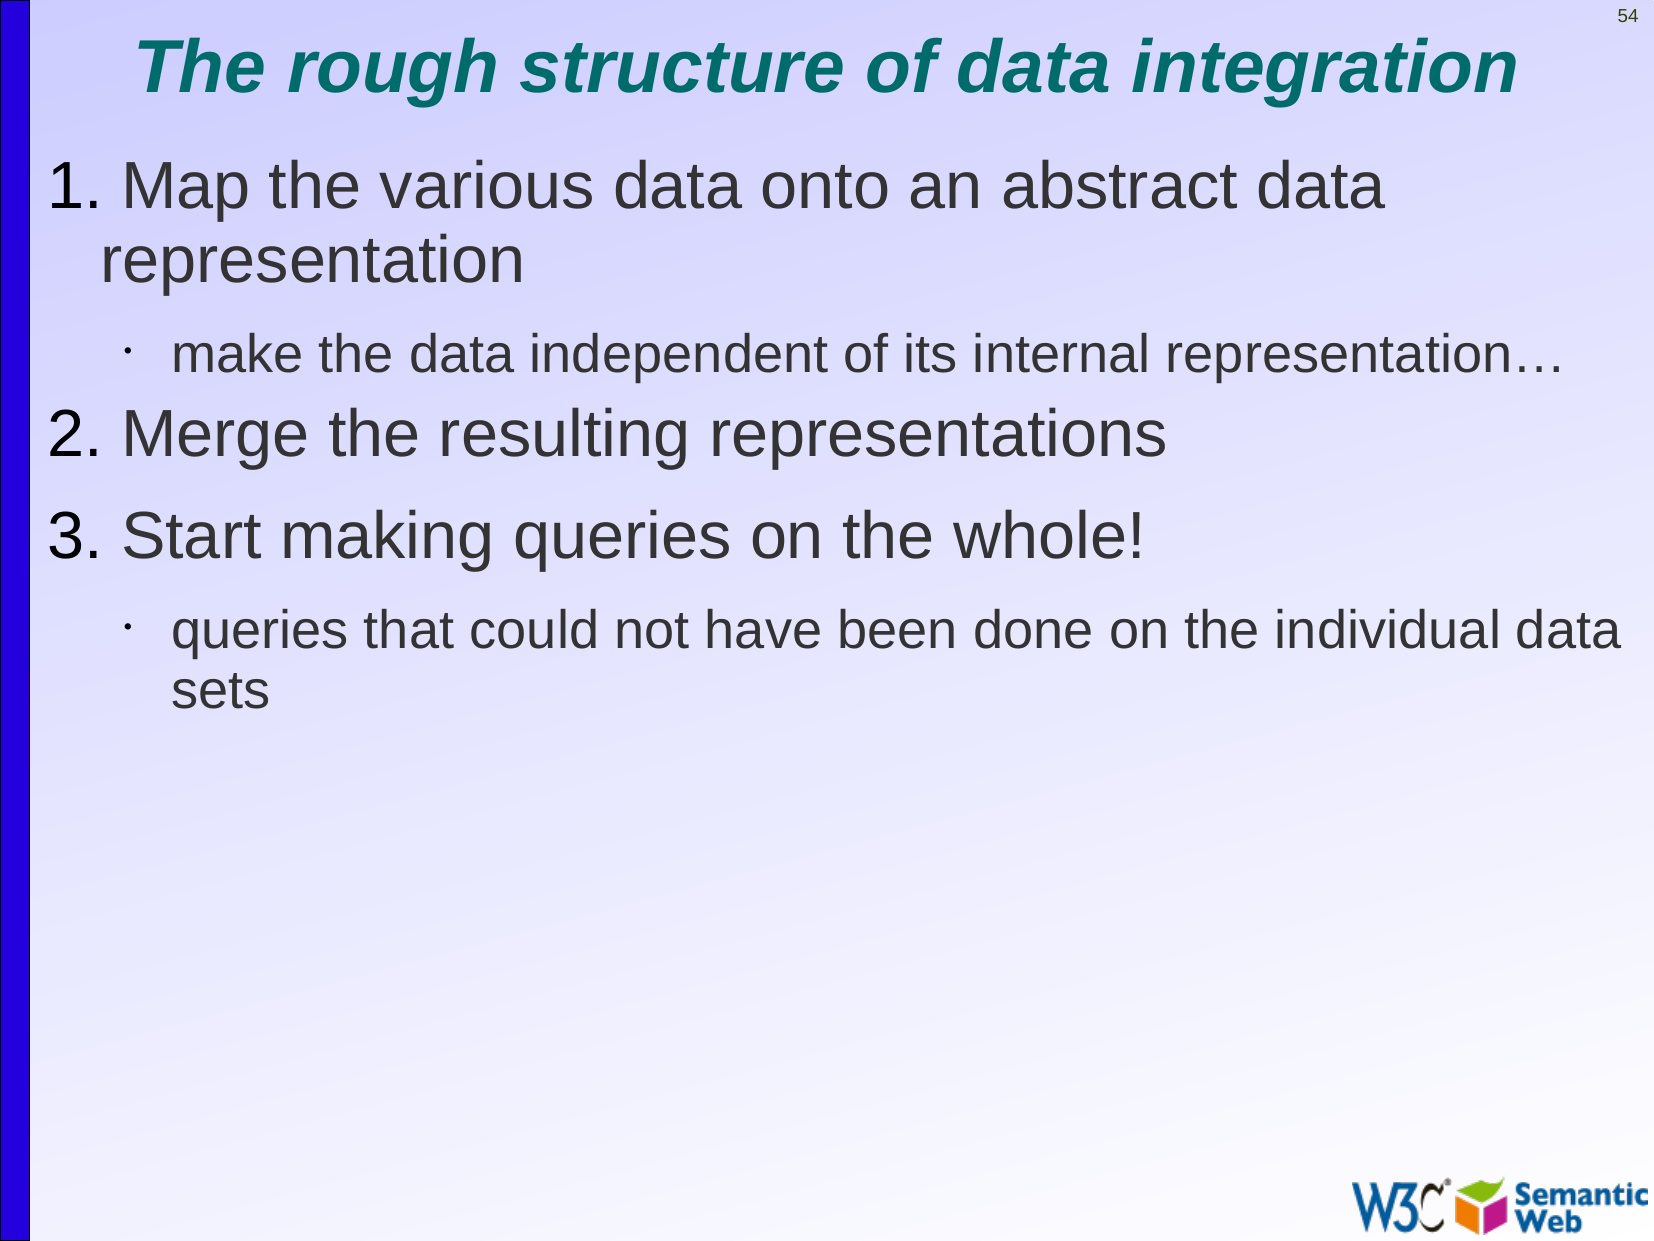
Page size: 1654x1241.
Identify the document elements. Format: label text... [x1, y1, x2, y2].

picture [1352, 1175, 1648, 1235]
list Map the various data onto an abstract data representation make the data independent of its internal representation… Merge the resulting representations Start making queries on the whole! queries that could not have been done on the individual data sets [29, 147, 1624, 1134]
title The rough structure of data integration [0, 5, 1654, 125]
